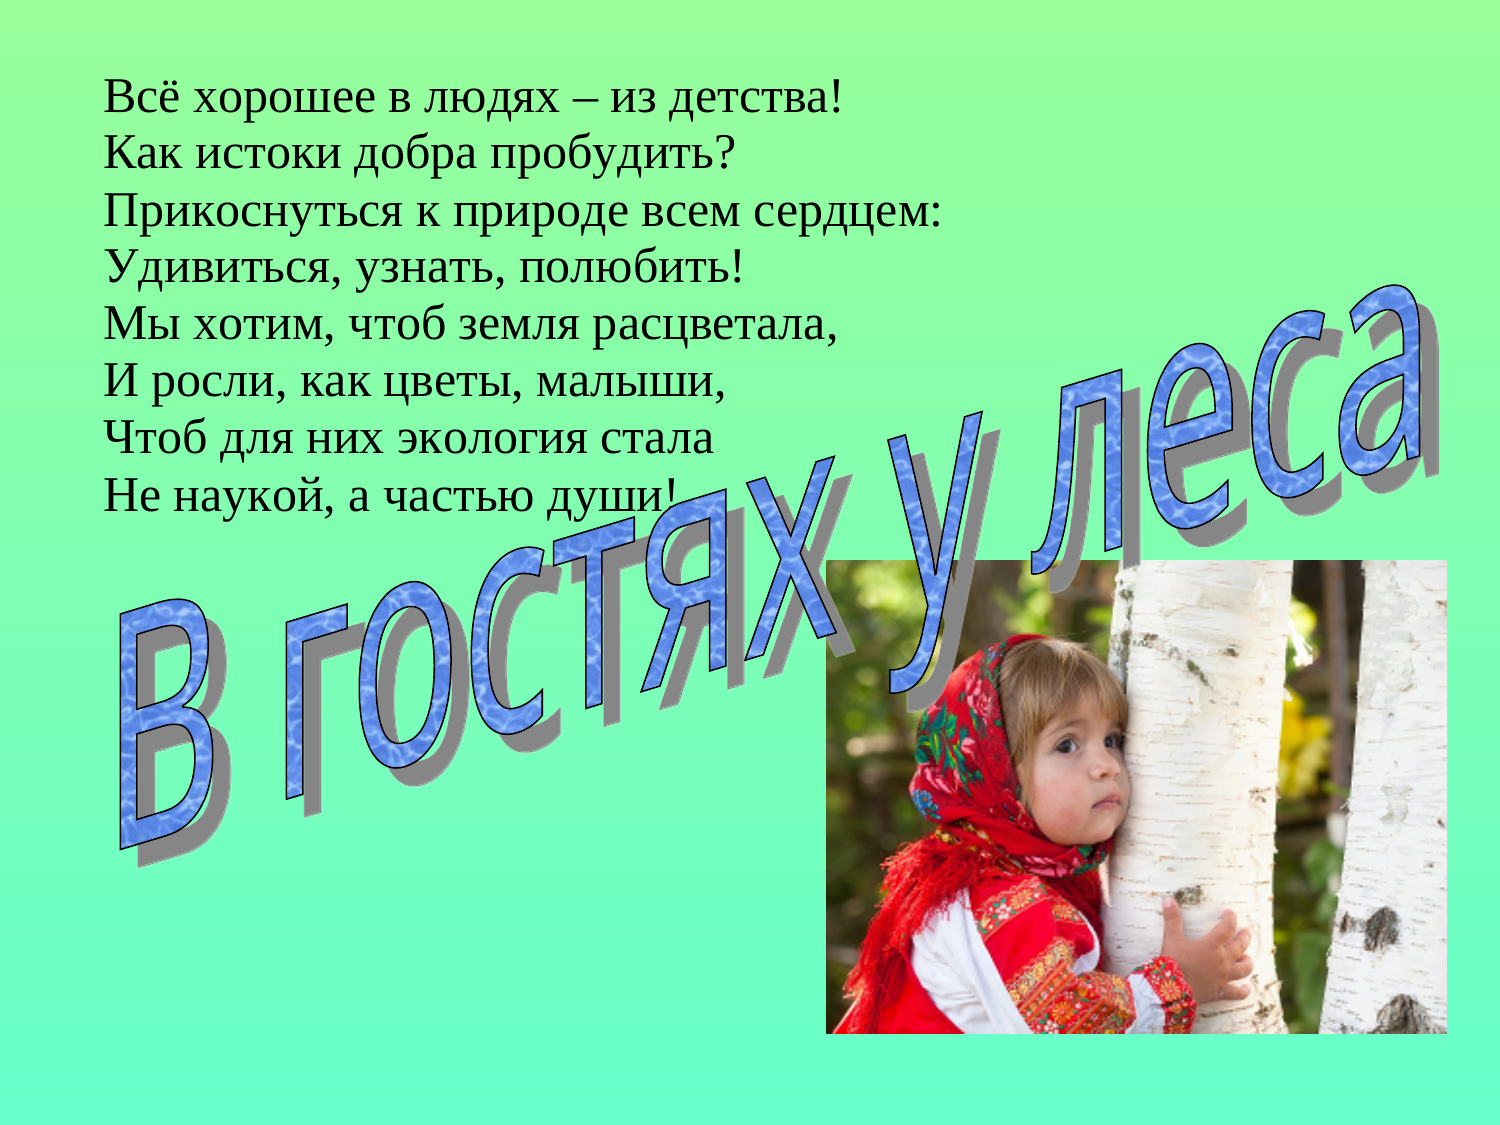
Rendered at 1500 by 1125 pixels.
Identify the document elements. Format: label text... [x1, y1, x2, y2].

text_box В гостях у леса [553, 516, 635, 709]
text_box Всё хорошее в людях – из детства! Как истоки добра пробудить? Прикоснуться к природе всем сердцем: Удивиться, узнать, полюбить! Мы хотим, чтоб земля расцветала, И росли, как цветы, малыши, Чтоб для них экология стала Не наукой, а частью души! [1065, 399, 1105, 532]
text_box В гостях у леса [1031, 369, 1122, 575]
text_box В гостях у леса [359, 581, 452, 769]
text_box В гостях у леса [1339, 285, 1420, 476]
text_box В гостях у леса [1147, 343, 1233, 529]
text_box В гостях у леса [641, 489, 726, 692]
text_box В гостях у леса [1251, 310, 1325, 498]
text_box В гостях у леса [471, 547, 544, 735]
picture [826, 560, 1447, 1034]
text_box В гостях у леса [744, 456, 837, 661]
text_box В гостях у леса [286, 604, 348, 800]
text_box В гостях у леса [887, 411, 983, 694]
text_box Всё хорошее в людях – из детства! Как истоки добра пробудить? Прикоснуться к природе всем сердцем: Удивиться, узнать, полюбить! Мы хотим, чтоб земля расцветала, И росли, как цветы, малыши, Чтоб для них экология стала Не наукой, а частью души! [88, 59, 1194, 532]
text_box В гостях у леса [120, 599, 213, 850]
